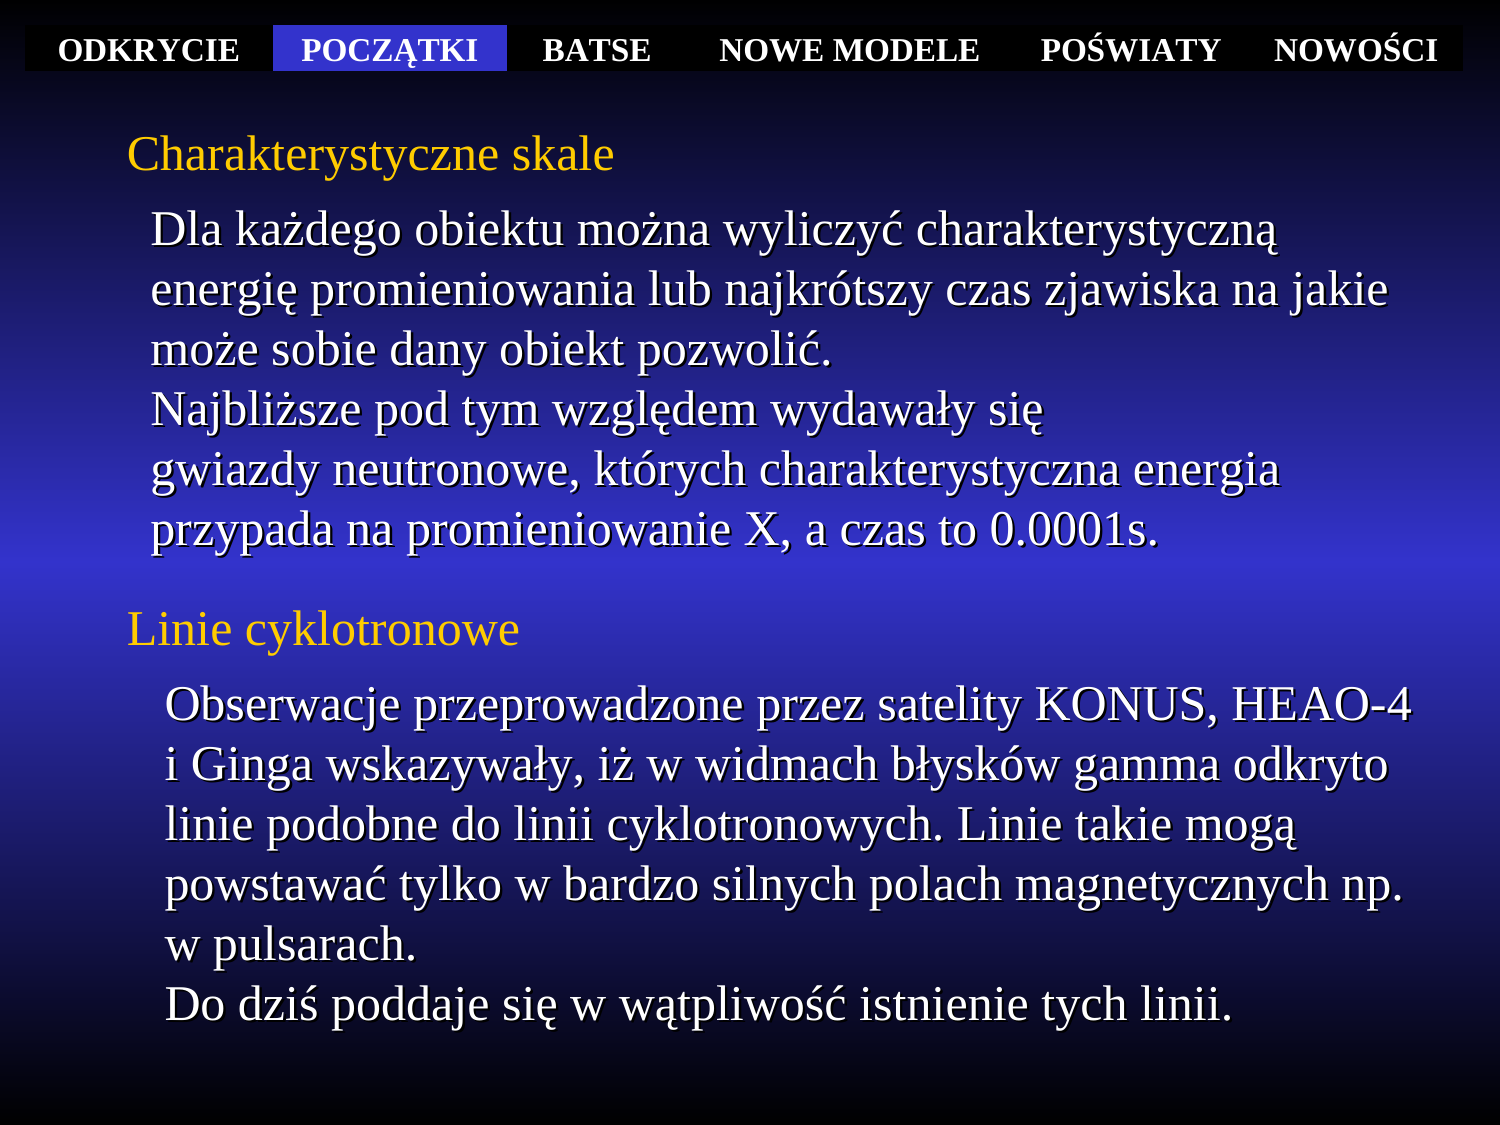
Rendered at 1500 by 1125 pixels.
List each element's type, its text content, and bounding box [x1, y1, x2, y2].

text_box Charakterystyczne skale [112, 112, 631, 188]
table_header NOWOŚCI [1250, 25, 1463, 71]
table_header NOWE MODELE [688, 25, 1013, 71]
text_box Dla każdego obiektu można wyliczyć charakterystyczną energię promieniowania lub najkrótszy czas zjawiska na jakie może sobie dany obiekt pozwolić. Najbliższe pod tym względem wydawały się gwiazdy neutronowe, których charakterystyczna energia przypada na promieniowanie X, a czas to 0.0001s. [135, 187, 1405, 563]
text_box Obserwacje przeprowadzone przez satelity KONUS, HEAO-4 i Ginga wskazywały, iż w widmach błysków gamma odkryto linie podobne do linii cyklotronowych. Linie takie mogą powstawać tylko w bardzo silnych polach magnetycznych np. w pulsarach. Do dziś poddaje się w wątpliwość istnienie tych linii. [149, 662, 1428, 1038]
table_header POCZĄTKI [273, 25, 507, 71]
table_header BATSE [507, 25, 688, 71]
text_box Linie cyklotronowe [112, 587, 536, 663]
table_header POŚWIATY [1013, 25, 1250, 71]
table_header ODKRYCIE [25, 25, 273, 71]
